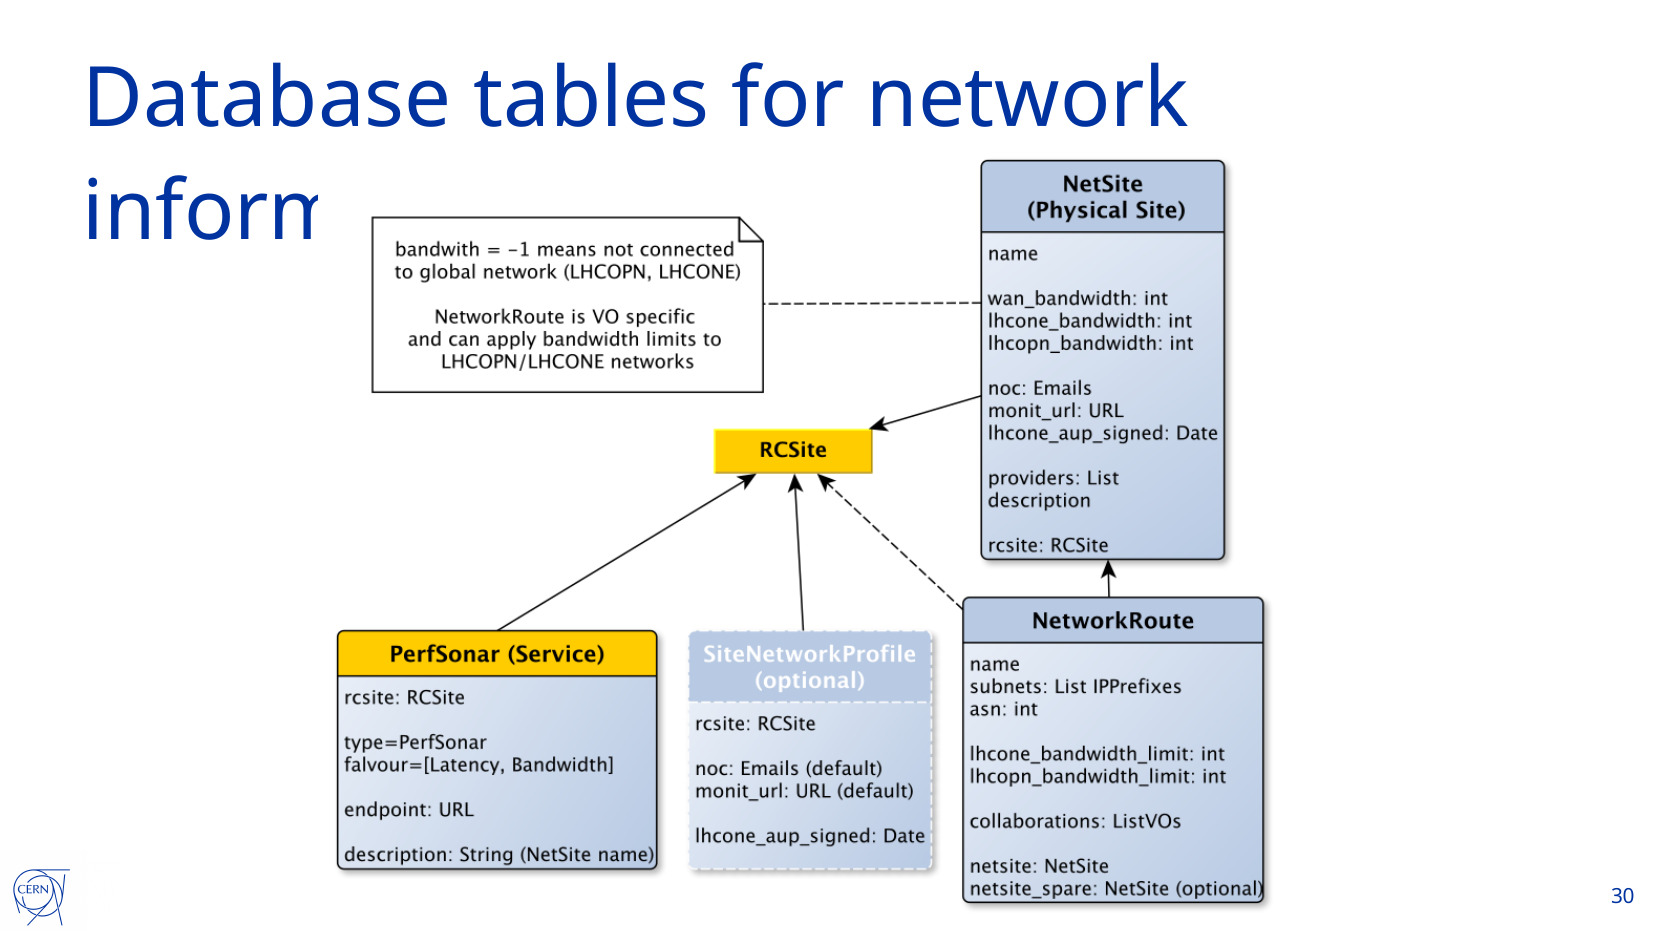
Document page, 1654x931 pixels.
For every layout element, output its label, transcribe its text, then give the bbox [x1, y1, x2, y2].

picture [0, 850, 127, 931]
title Database tables for network information [82, 37, 1571, 193]
picture [318, 141, 1276, 922]
